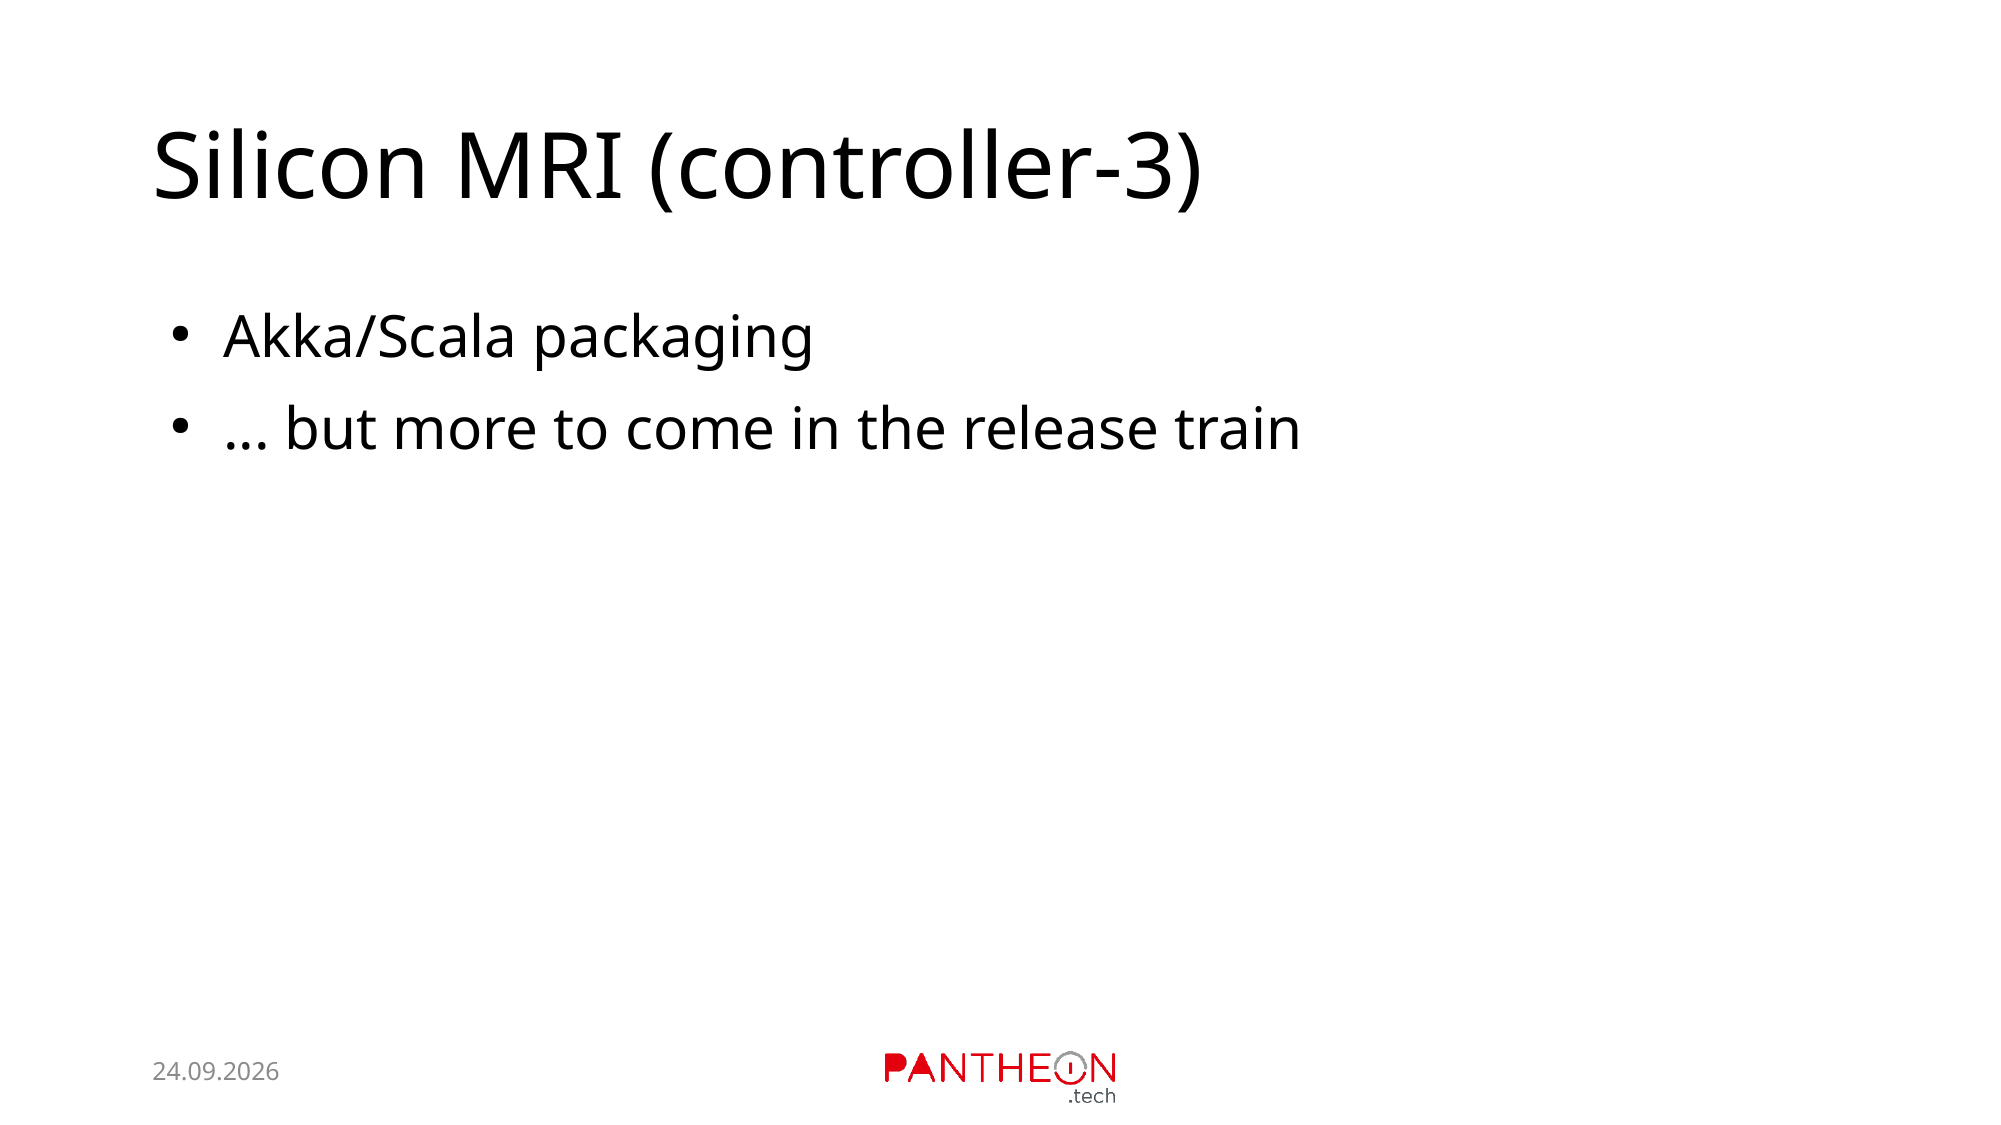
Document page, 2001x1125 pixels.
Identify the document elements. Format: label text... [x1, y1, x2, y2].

slide_number 15.10.2020 [137, 1042, 588, 1103]
title Silicon MRI (controller-3) [137, 59, 1863, 278]
list Akka/Scala packaging ... but more to come in the release train [137, 299, 1863, 1014]
picture [885, 1051, 1115, 1103]
